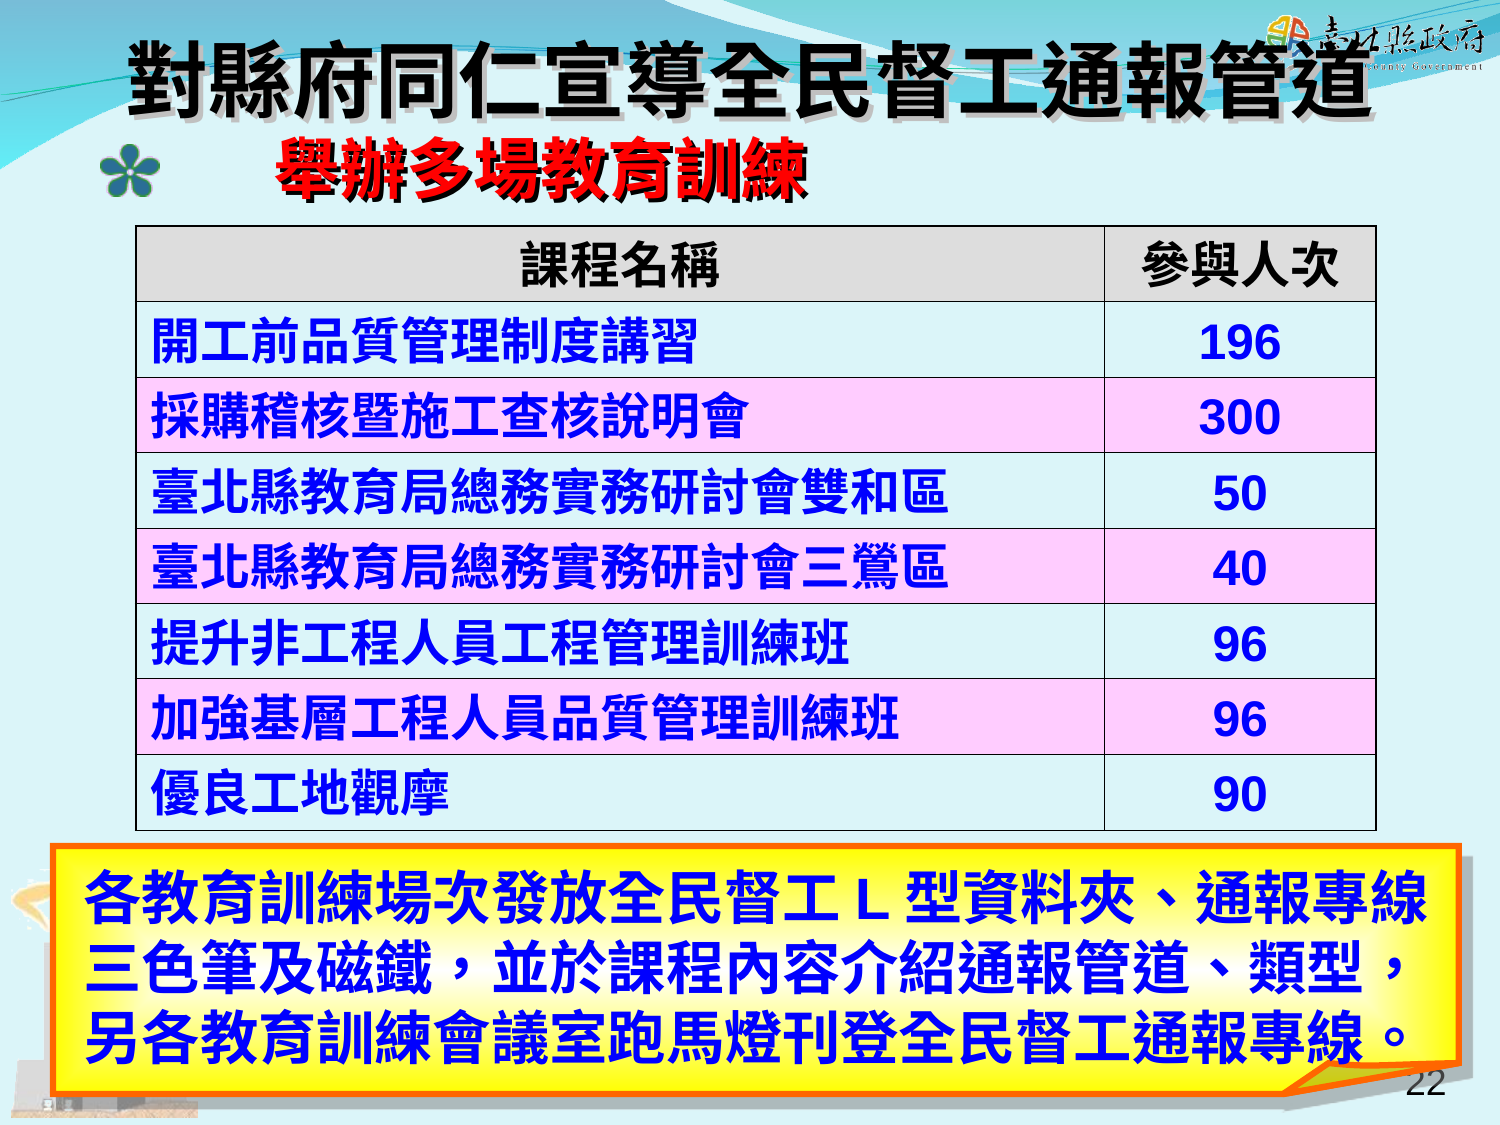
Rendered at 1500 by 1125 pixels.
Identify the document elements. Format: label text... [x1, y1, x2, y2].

title 對縣府同仁宣導全民督工通報管道 [75, 19, 1426, 113]
table_cell 300 [1105, 378, 1375, 452]
table_cell 開工前品質管理制度講習 [137, 302, 1104, 377]
table_cell 提升非工程人員工程管理訓練班 [137, 604, 1104, 678]
list 舉辦多場教育訓練 [75, 113, 1436, 220]
table_cell 加強基層工程人員品質管理訓練班 [137, 679, 1104, 754]
table_header 參與人次 [1105, 227, 1375, 301]
picture [11, 869, 198, 1118]
table_cell 臺北縣教育局總務實務研討會雙和區 [137, 453, 1104, 528]
table_cell 96 [1105, 604, 1375, 678]
table_cell 50 [1105, 453, 1375, 528]
table_cell 優良工地觀摩 [137, 755, 1104, 830]
table_cell 96 [1105, 679, 1375, 754]
text_box 各教育訓練場次發放全民督工L型資料夾、通報專線三色筆及磁鐵，並於課程內容介紹通報管道、類型，另各教育訓練會議室跑馬燈刊登全民督工通報專線。 [53, 846, 1459, 1095]
picture [0, 0, 1500, 102]
table_cell 90 [1105, 755, 1375, 830]
picture [100, 144, 160, 197]
table_header 課程名稱 [137, 227, 1104, 301]
table_cell 196 [1105, 302, 1375, 377]
table_cell 採購稽核暨施工查核說明會 [137, 378, 1104, 452]
table_cell 臺北縣教育局總務實務研討會三鶯區 [137, 529, 1104, 603]
table_cell 40 [1105, 529, 1375, 603]
